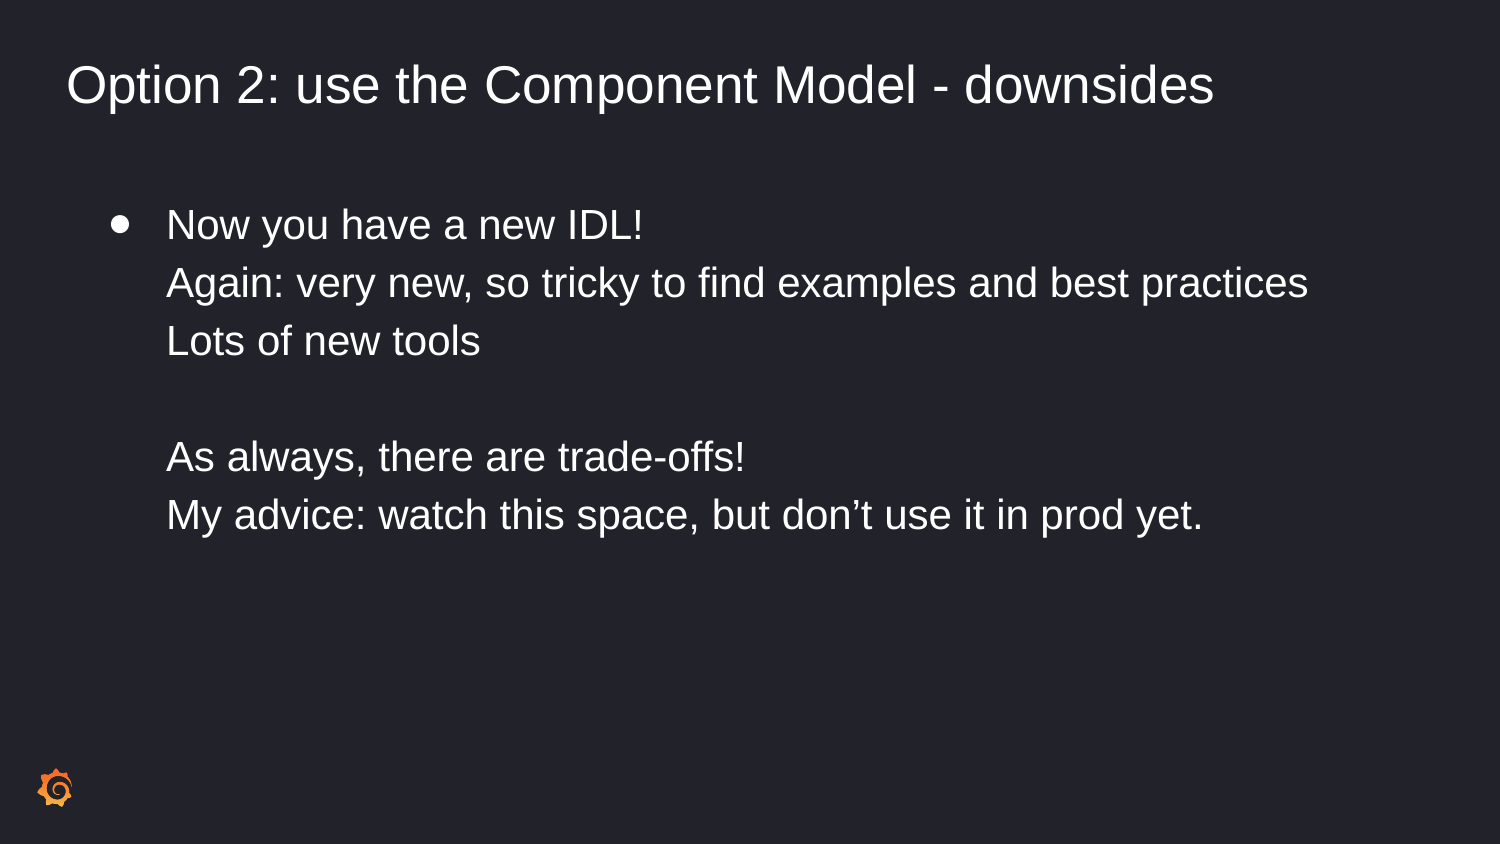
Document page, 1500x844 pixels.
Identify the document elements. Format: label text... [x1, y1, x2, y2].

picture [37, 768, 72, 807]
title Option 2: use the Component Model - downsides [51, 35, 1449, 130]
title Now you have a new IDL! Again: very new, so tricky to find examples and best practices Lots of new tools As always, there are trade-offs! My advice: watch this space, but don’t use it in prod yet. [76, 174, 1388, 601]
